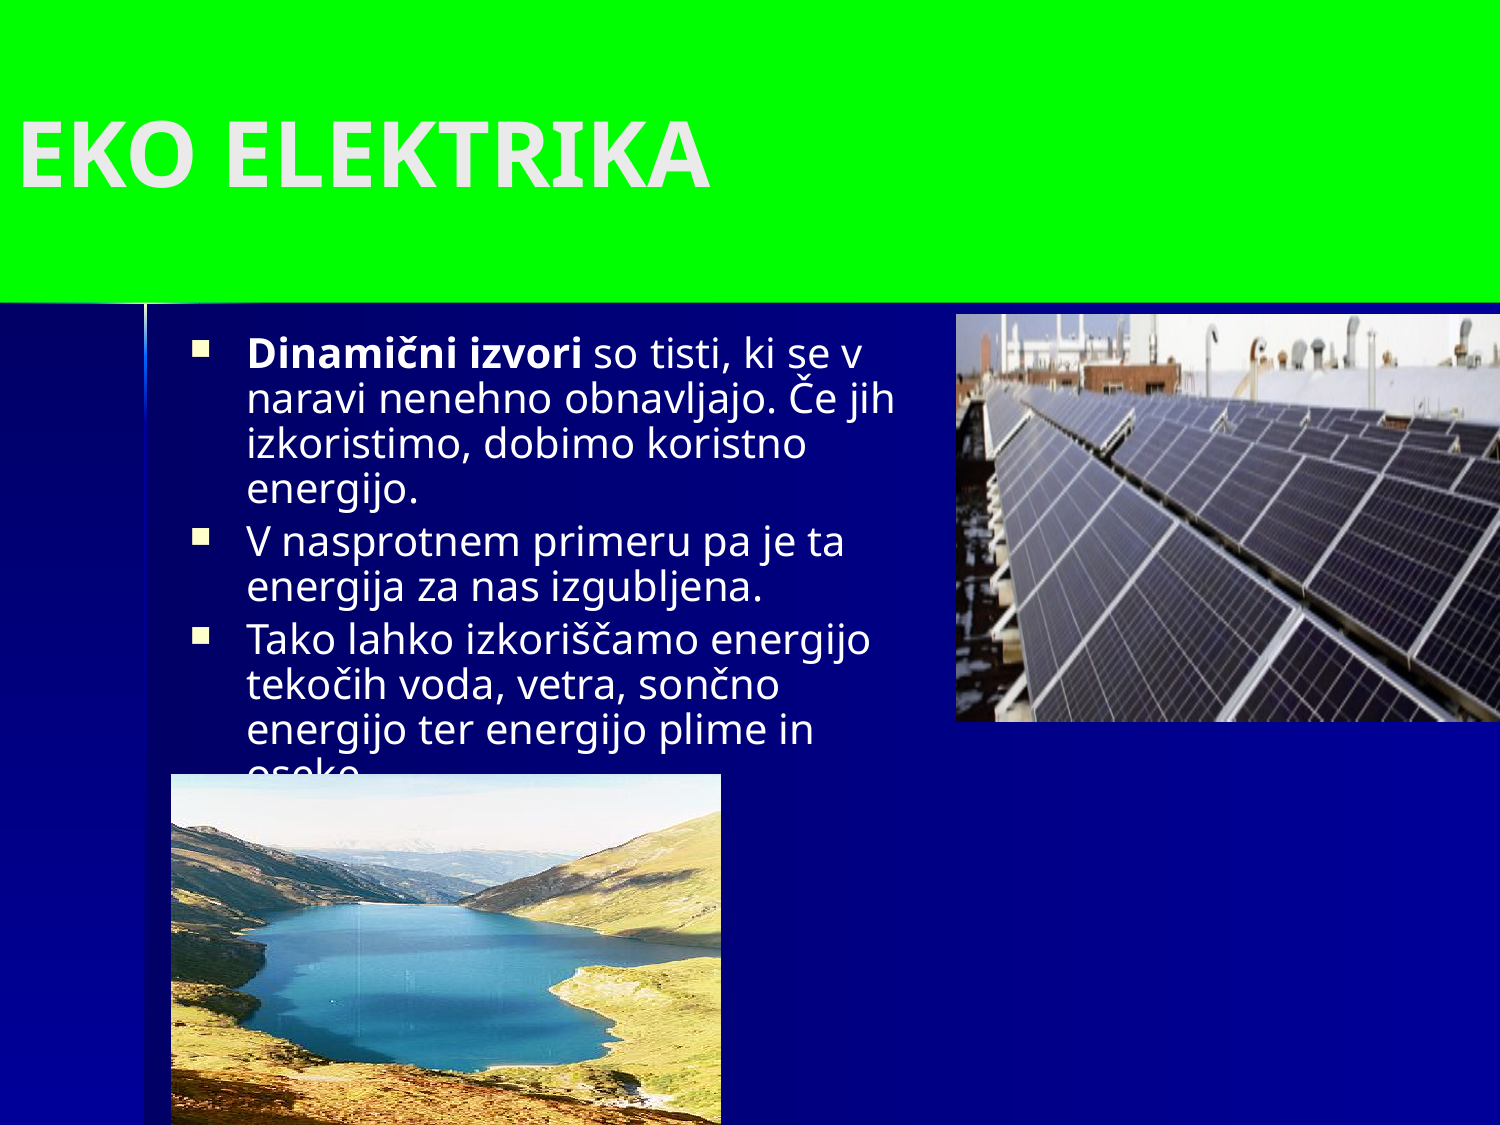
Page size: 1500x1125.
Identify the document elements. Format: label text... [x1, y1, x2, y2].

list Dinamični izvori so tisti, ki se v naravi nenehno obnavljajo. Če jih izkoristimo, dobimo koristno energijo. V nasprotnem primeru pa je ta energija za nas izgubljena. Tako lahko izkoriščamo energijo tekočih voda, vetra, sončno energijo ter energijo plime in oseke. [174, 324, 927, 823]
picture [956, 314, 1500, 722]
picture [171, 774, 721, 1125]
title EKO ELEKTRIKA [0, 0, 1500, 303]
